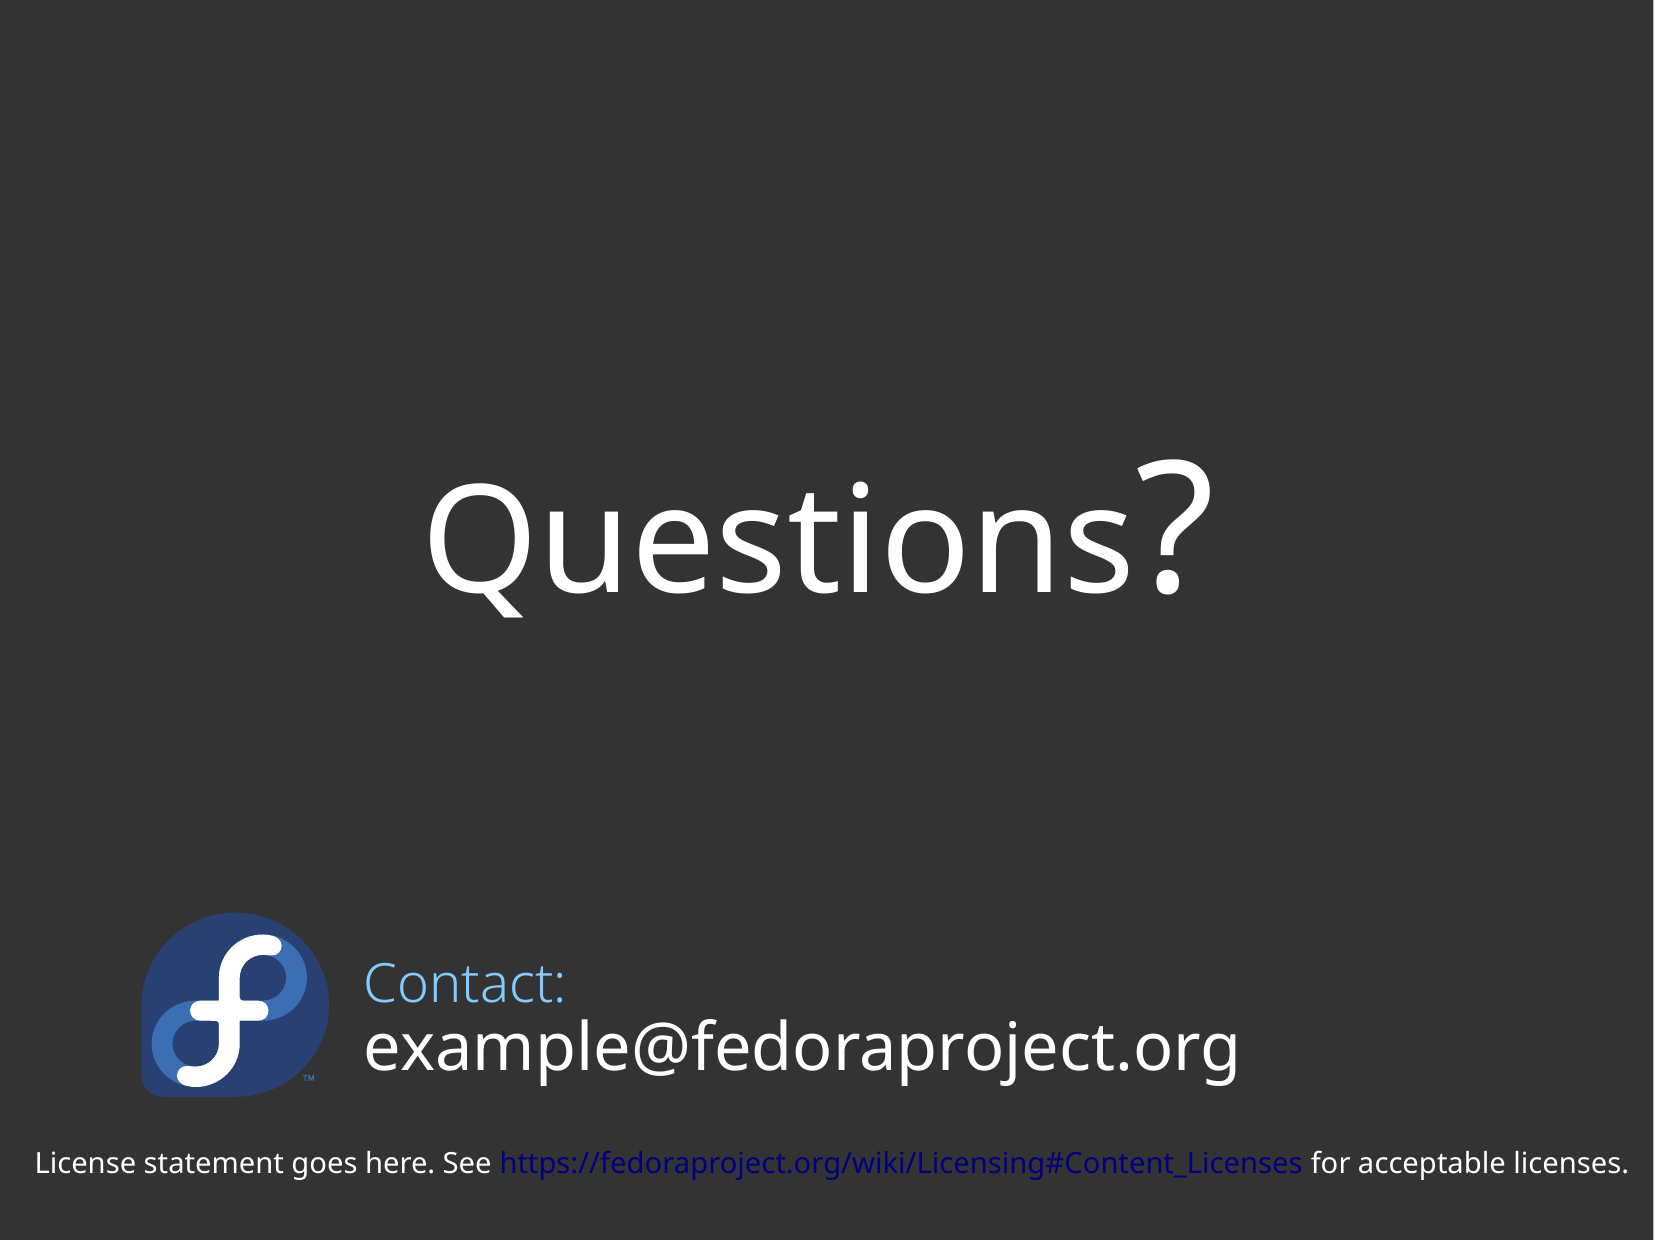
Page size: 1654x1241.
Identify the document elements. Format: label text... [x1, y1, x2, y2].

title Questions? [30, 409, 1606, 633]
text_box example@fedoraproject.org [349, 991, 1455, 1089]
text_box Contact: [349, 937, 703, 1019]
text_box License statement goes here. See https://fedoraproject.org/wiki/Licensing#Content_Licenses for acceptable licenses. [24, 1135, 1640, 1230]
picture [141, 912, 330, 1097]
